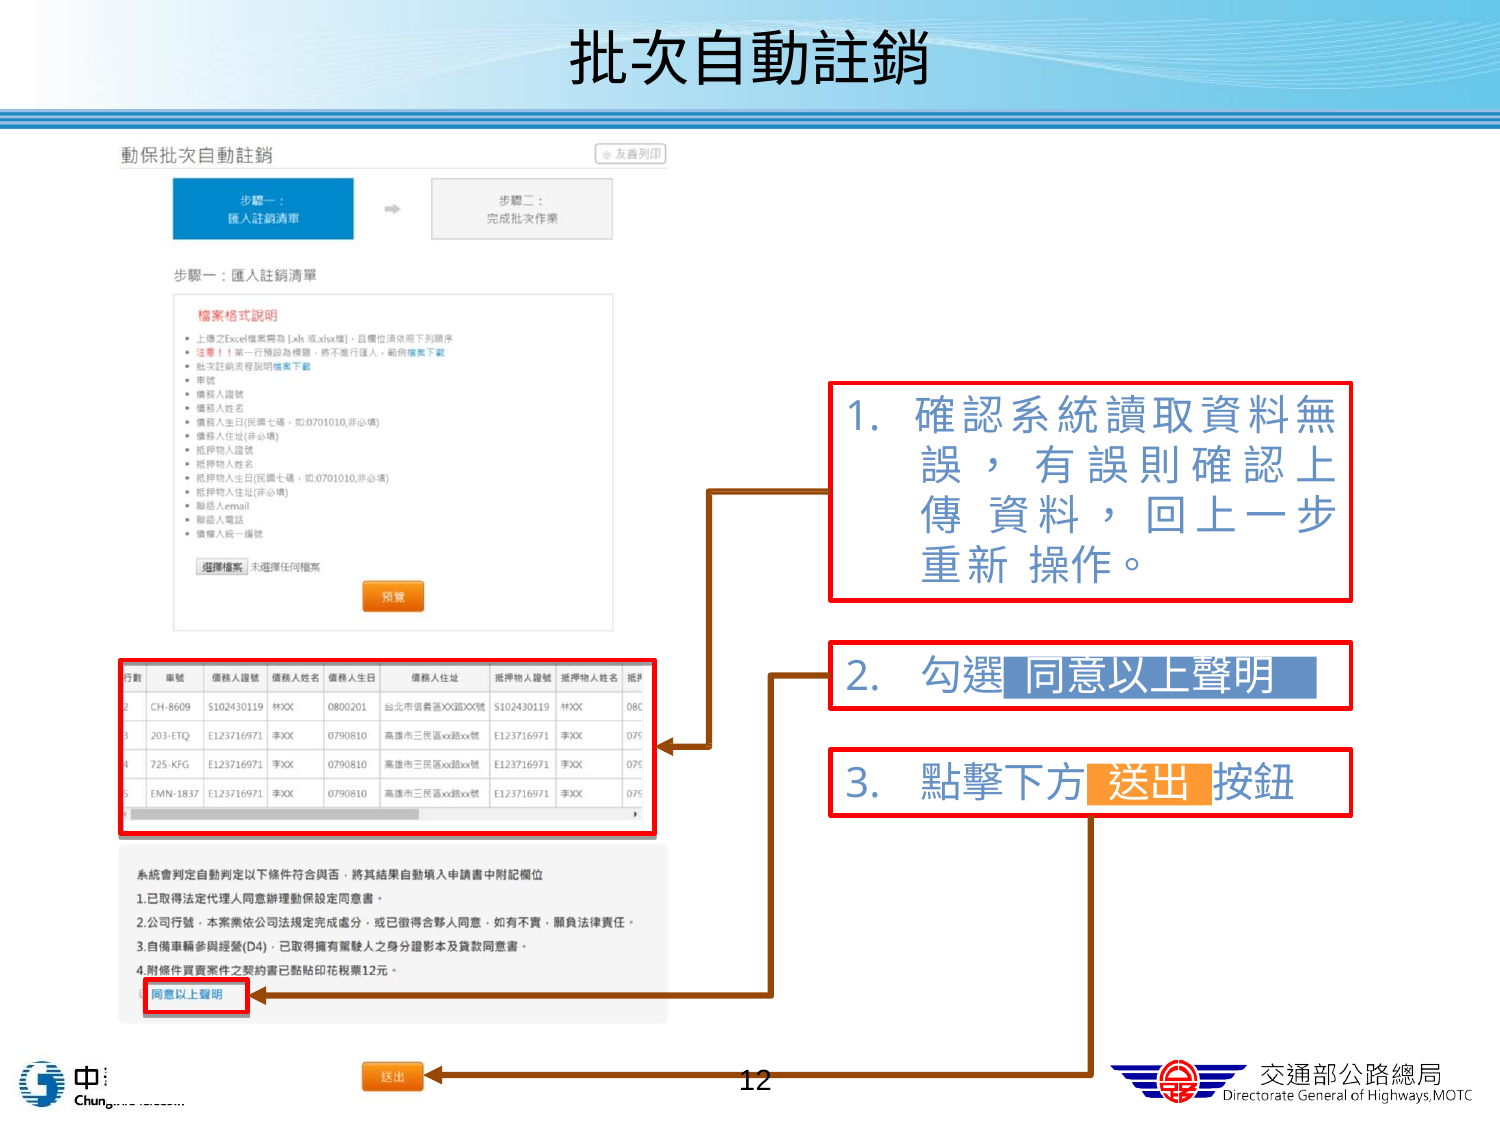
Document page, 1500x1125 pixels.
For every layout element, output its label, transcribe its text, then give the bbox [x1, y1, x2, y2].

text_box [106, 129, 831, 1103]
text_box [780, 815, 1094, 1079]
picture [1109, 1059, 1472, 1104]
text_box 1. 確認系統讀取資料無 誤， 有誤則確認上傳 資料， 回上一步重新 操作。 [830, 382, 1352, 601]
text_box 12 [732, 1057, 780, 1113]
text_box 同意以上聲明 [1003, 656, 1317, 699]
picture [13, 1053, 185, 1112]
text_box 3. 點擊下方 按鈕 [830, 749, 1352, 816]
picture [0, 0, 1500, 129]
title 批次自動註銷 [566, 17, 934, 95]
text_box 2. 勾選 [830, 642, 1352, 709]
